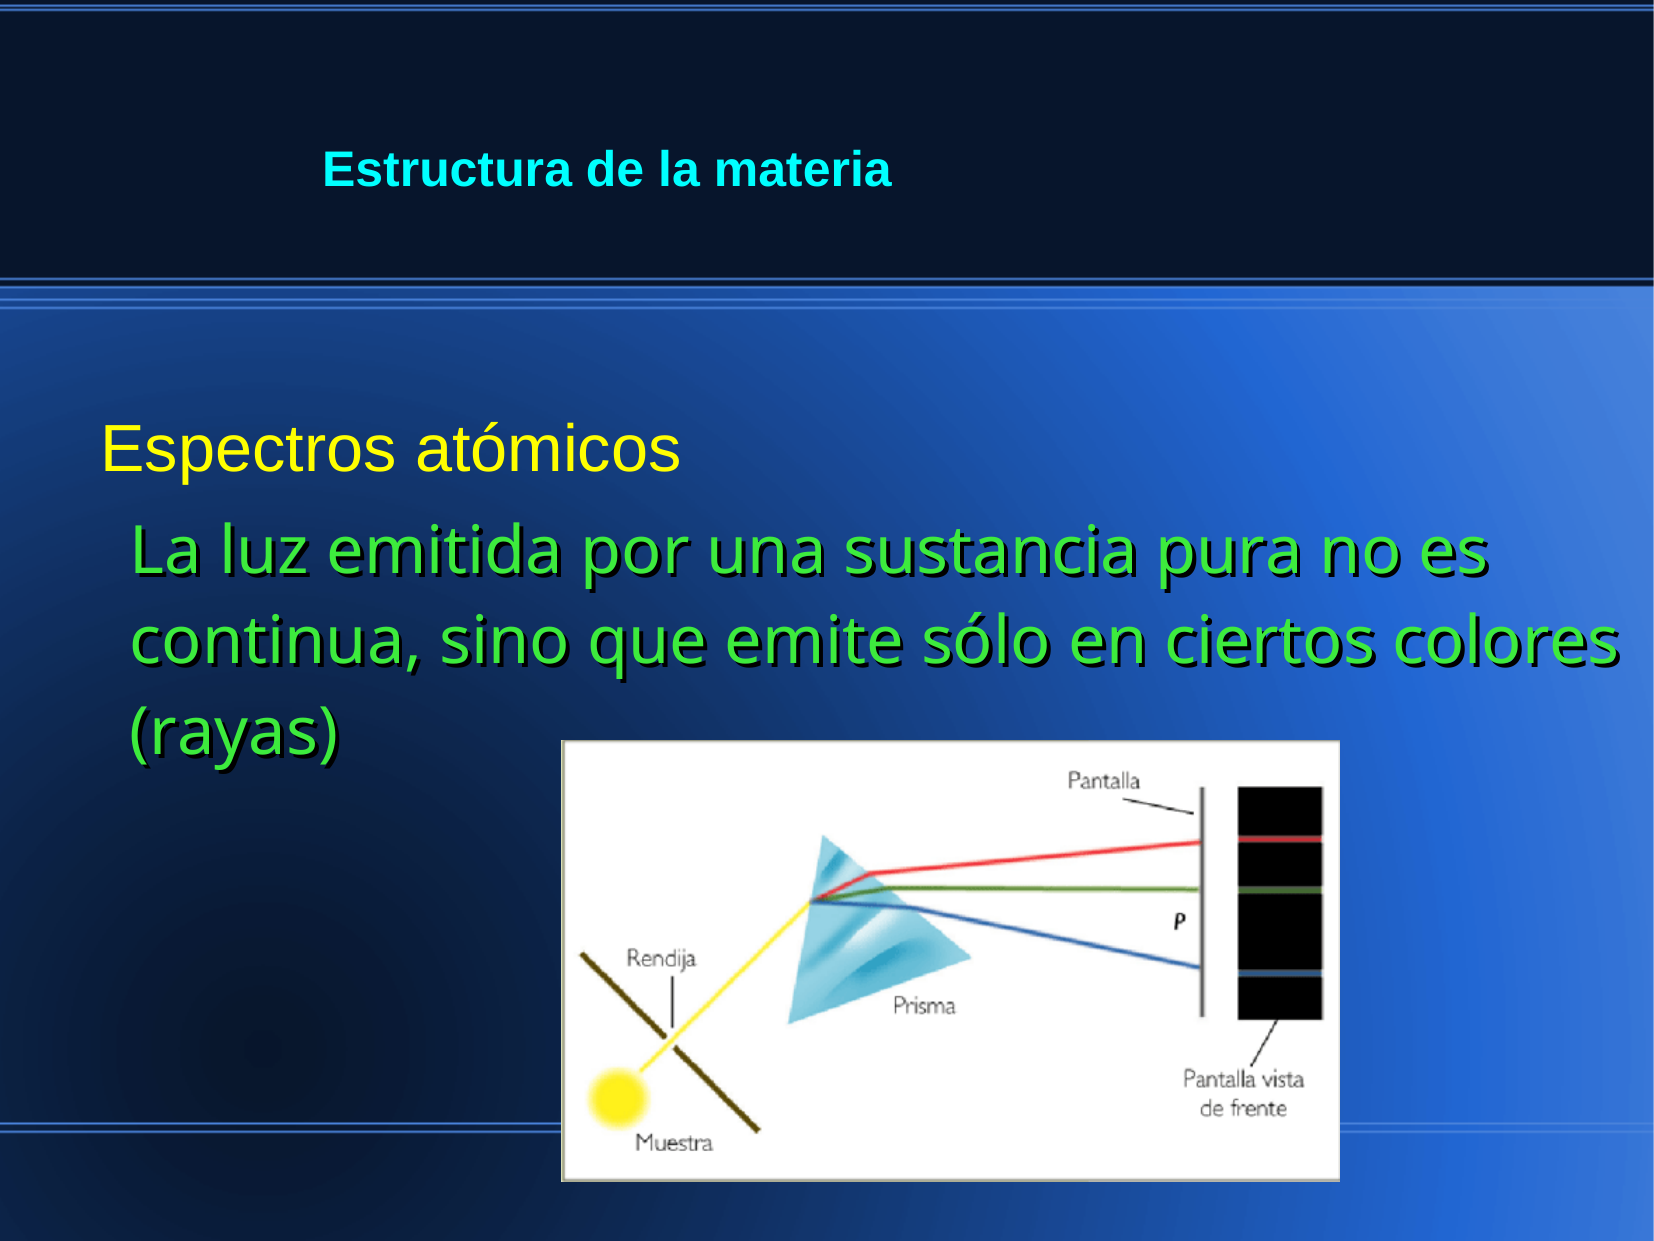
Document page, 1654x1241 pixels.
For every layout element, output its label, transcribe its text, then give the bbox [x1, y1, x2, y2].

text_box La luz emitida por una sustancia pura no es continua, sino que emite sólo en ciertos colores (rayas) [59, 501, 1625, 769]
list Espectros atómicos [29, 306, 1595, 562]
picture [0, 0, 1654, 1241]
title Estructura de la materia [32, 118, 1182, 220]
